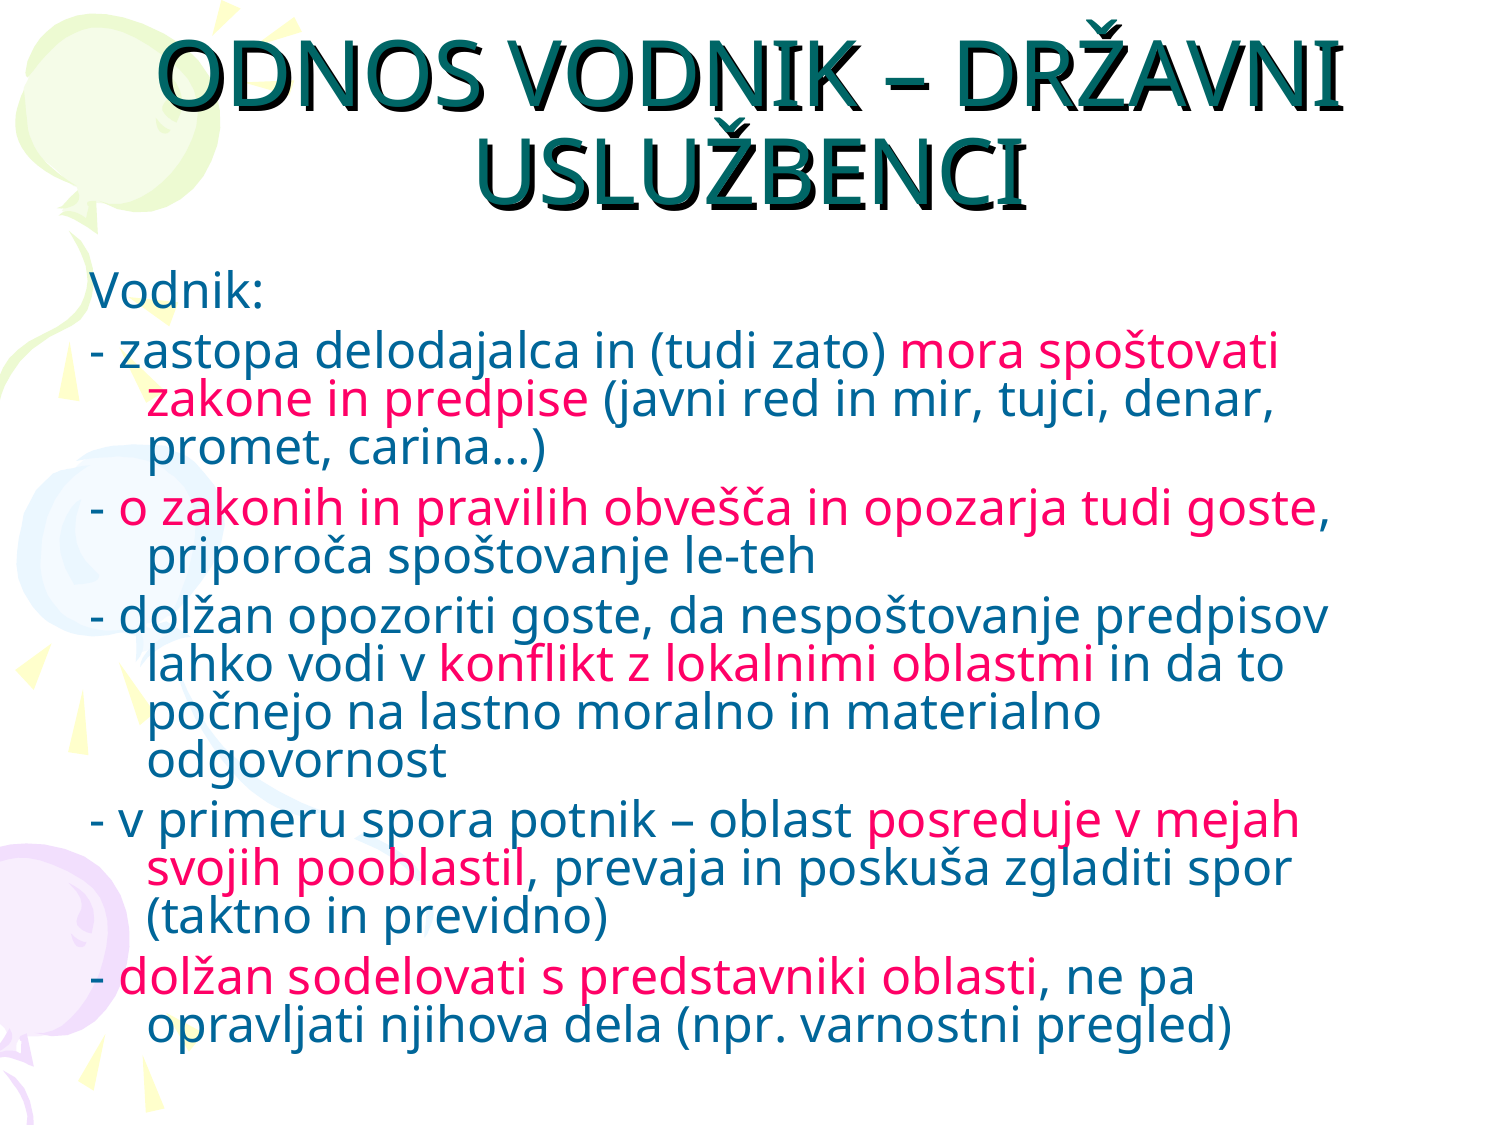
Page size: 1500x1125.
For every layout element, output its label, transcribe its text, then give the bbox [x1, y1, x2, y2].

title ODNOS VODNIK – DRŽAVNI USLUŽBENCI [72, 16, 1426, 233]
list Vodnik: - zastopa delodajalca in (tudi zato) mora spoštovati zakone in predpise (javni red in mir, tujci, denar, promet, carina…) - o zakonih in pravilih obvešča in opozarja tudi goste, priporoča spoštovanje le-teh - dolžan opozoriti goste, da nespoštovanje predpisov lahko vodi v konflikt z lokalnimi oblastmi in da to počnejo na lastno moralno in materialno odgovornost - v primeru spora potnik – oblast posreduje v mejah svojih pooblastil, prevaja in poskuša zgladiti spor (taktno in previdno) - dolžan sodelovati s predstavniki oblasti, ne pa opravljati njihova dela (npr. varnostni pregled) [75, 262, 1426, 994]
